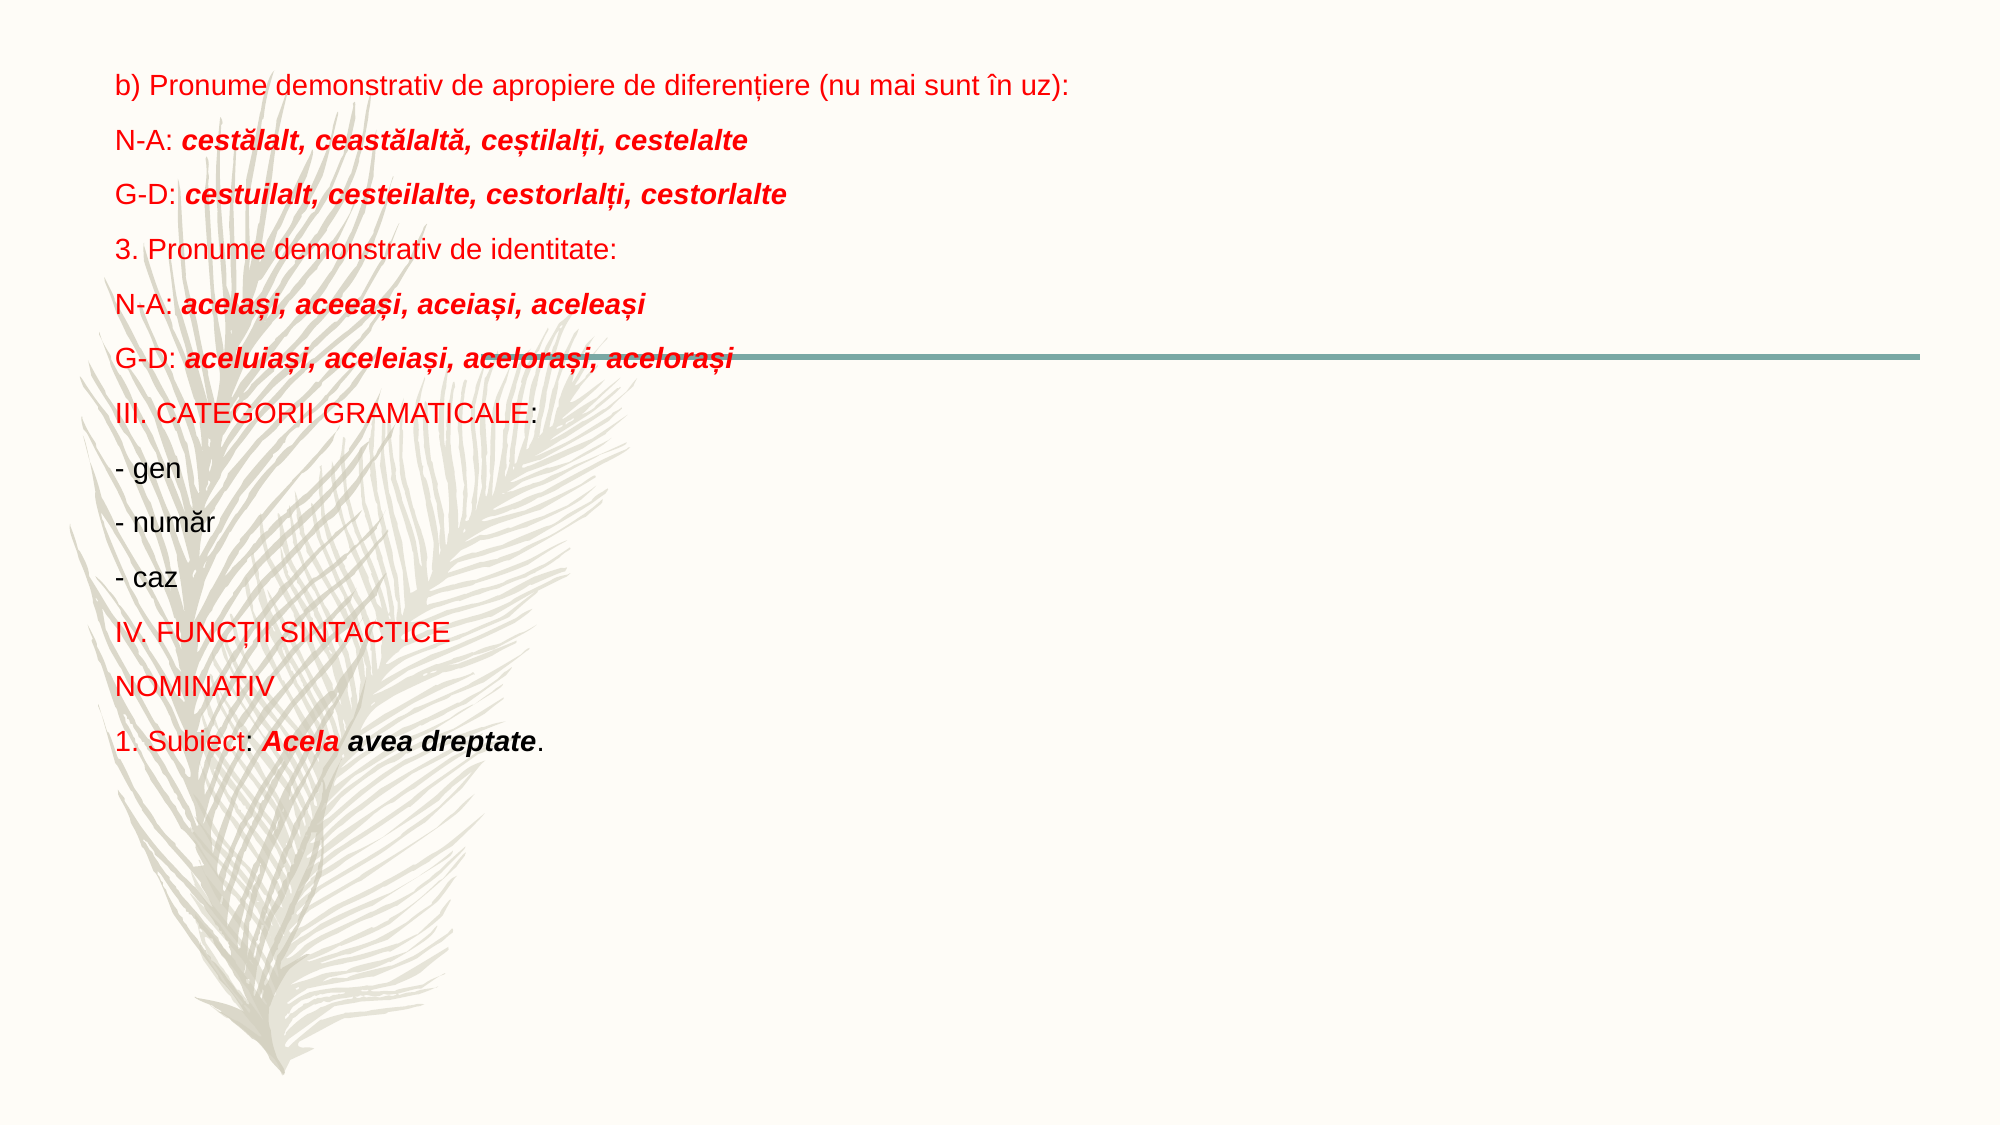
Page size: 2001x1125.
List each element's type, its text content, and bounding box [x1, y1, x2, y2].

list b) Pronume demonstrativ de apropiere de diferențiere (nu mai sunt în uz): N-A: cestălalt, ceastălaltă, ceștilalți, cestelalte G-D: cestuilalt, cesteilalte, cestorlalți, cestorlalte 3. Pronume demonstrativ de identitate: N-A: același, aceeași, aceiași, aceleași G-D: aceluiași, aceleiași, acelorași, acelorași III. CATEGORII GRAMATICALE: - gen - număr - caz IV. FUNCȚII SINTACTICE NOMINATIV 1. Subiect: Acela avea dreptate. [99, 58, 1920, 999]
